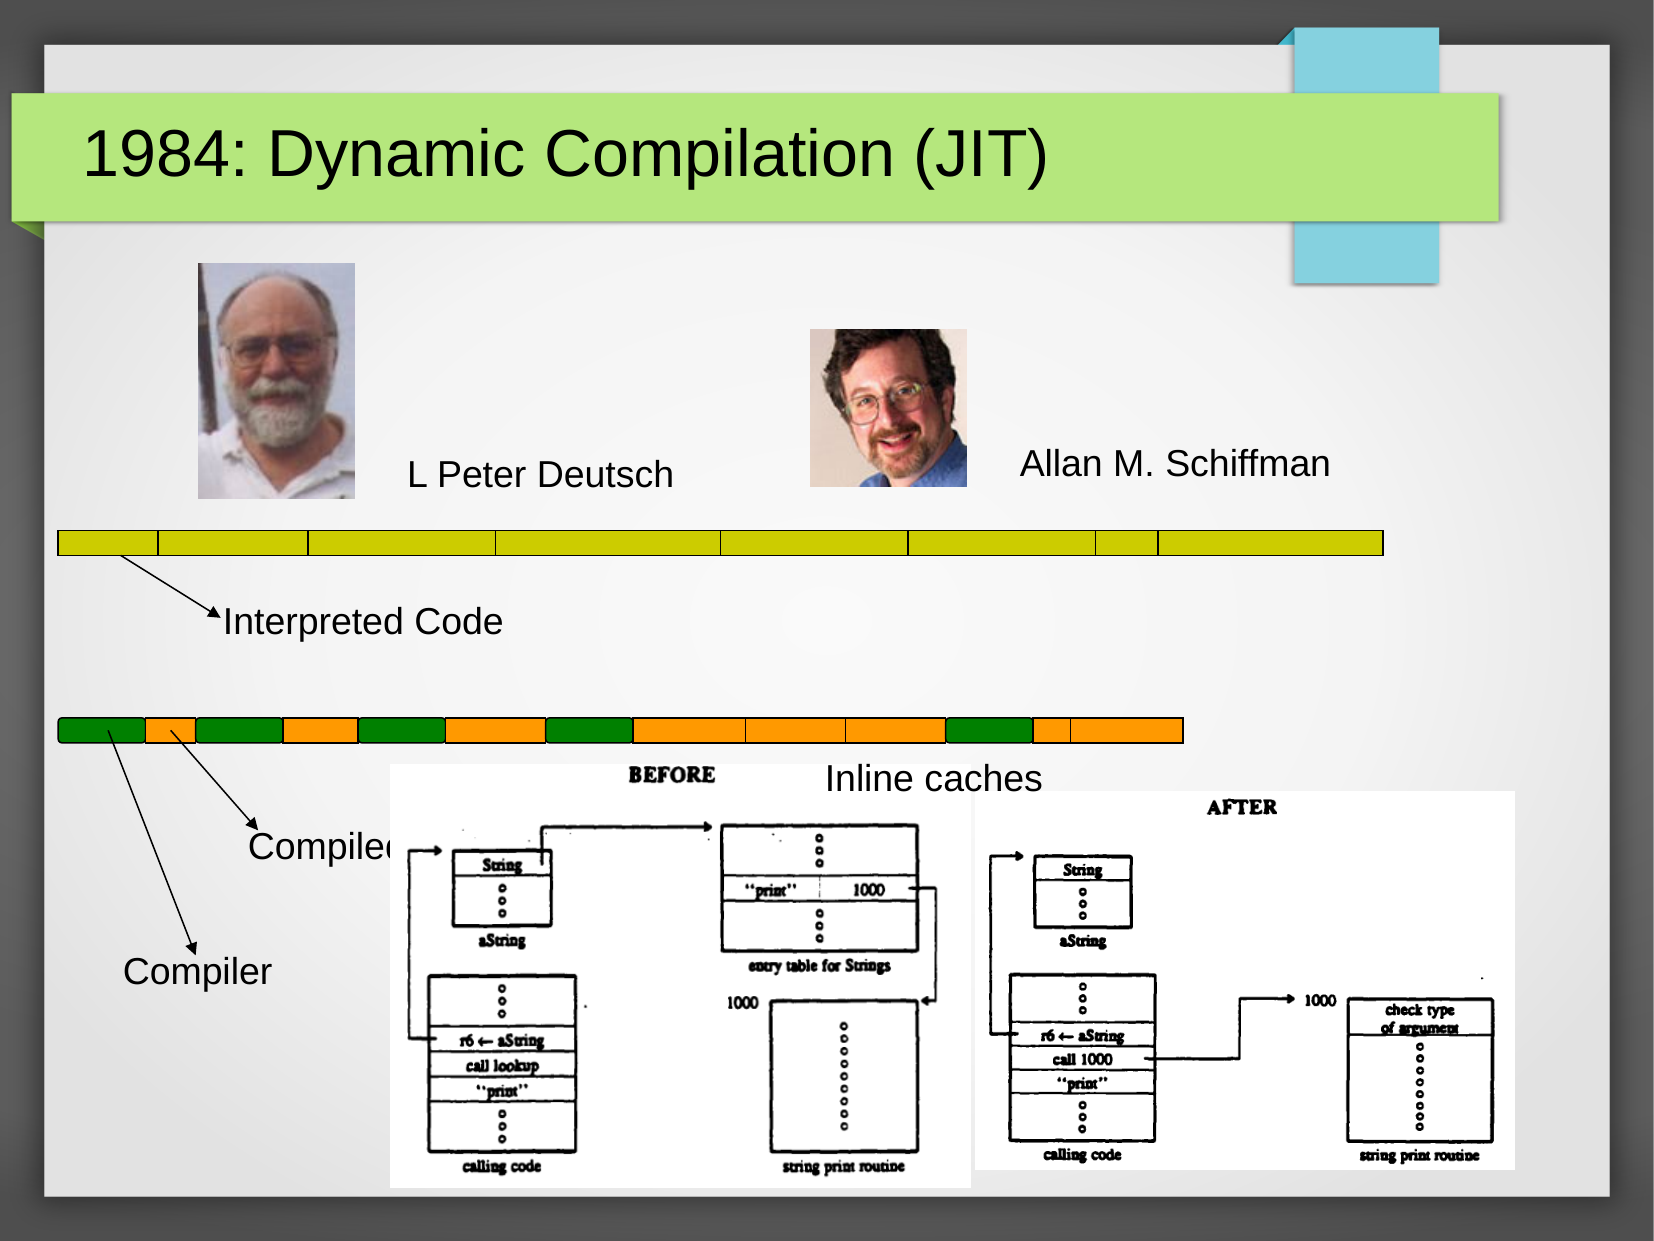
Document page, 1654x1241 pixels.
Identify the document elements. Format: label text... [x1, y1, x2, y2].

title 1984: Dynamic Compilation (JIT) [82, 94, 1264, 213]
text_box Allan M. Schiffman [1005, 435, 1348, 492]
text_box [58, 717, 1184, 743]
text_box Compiled Code [233, 817, 390, 876]
text_box [58, 530, 1384, 556]
text_box L Peter Deutsch [392, 446, 691, 503]
text_box Compiler [108, 942, 390, 1001]
text_box Interpreted Code [208, 592, 709, 651]
picture [0, 0, 1654, 1241]
text_box Inline caches [810, 750, 1276, 807]
